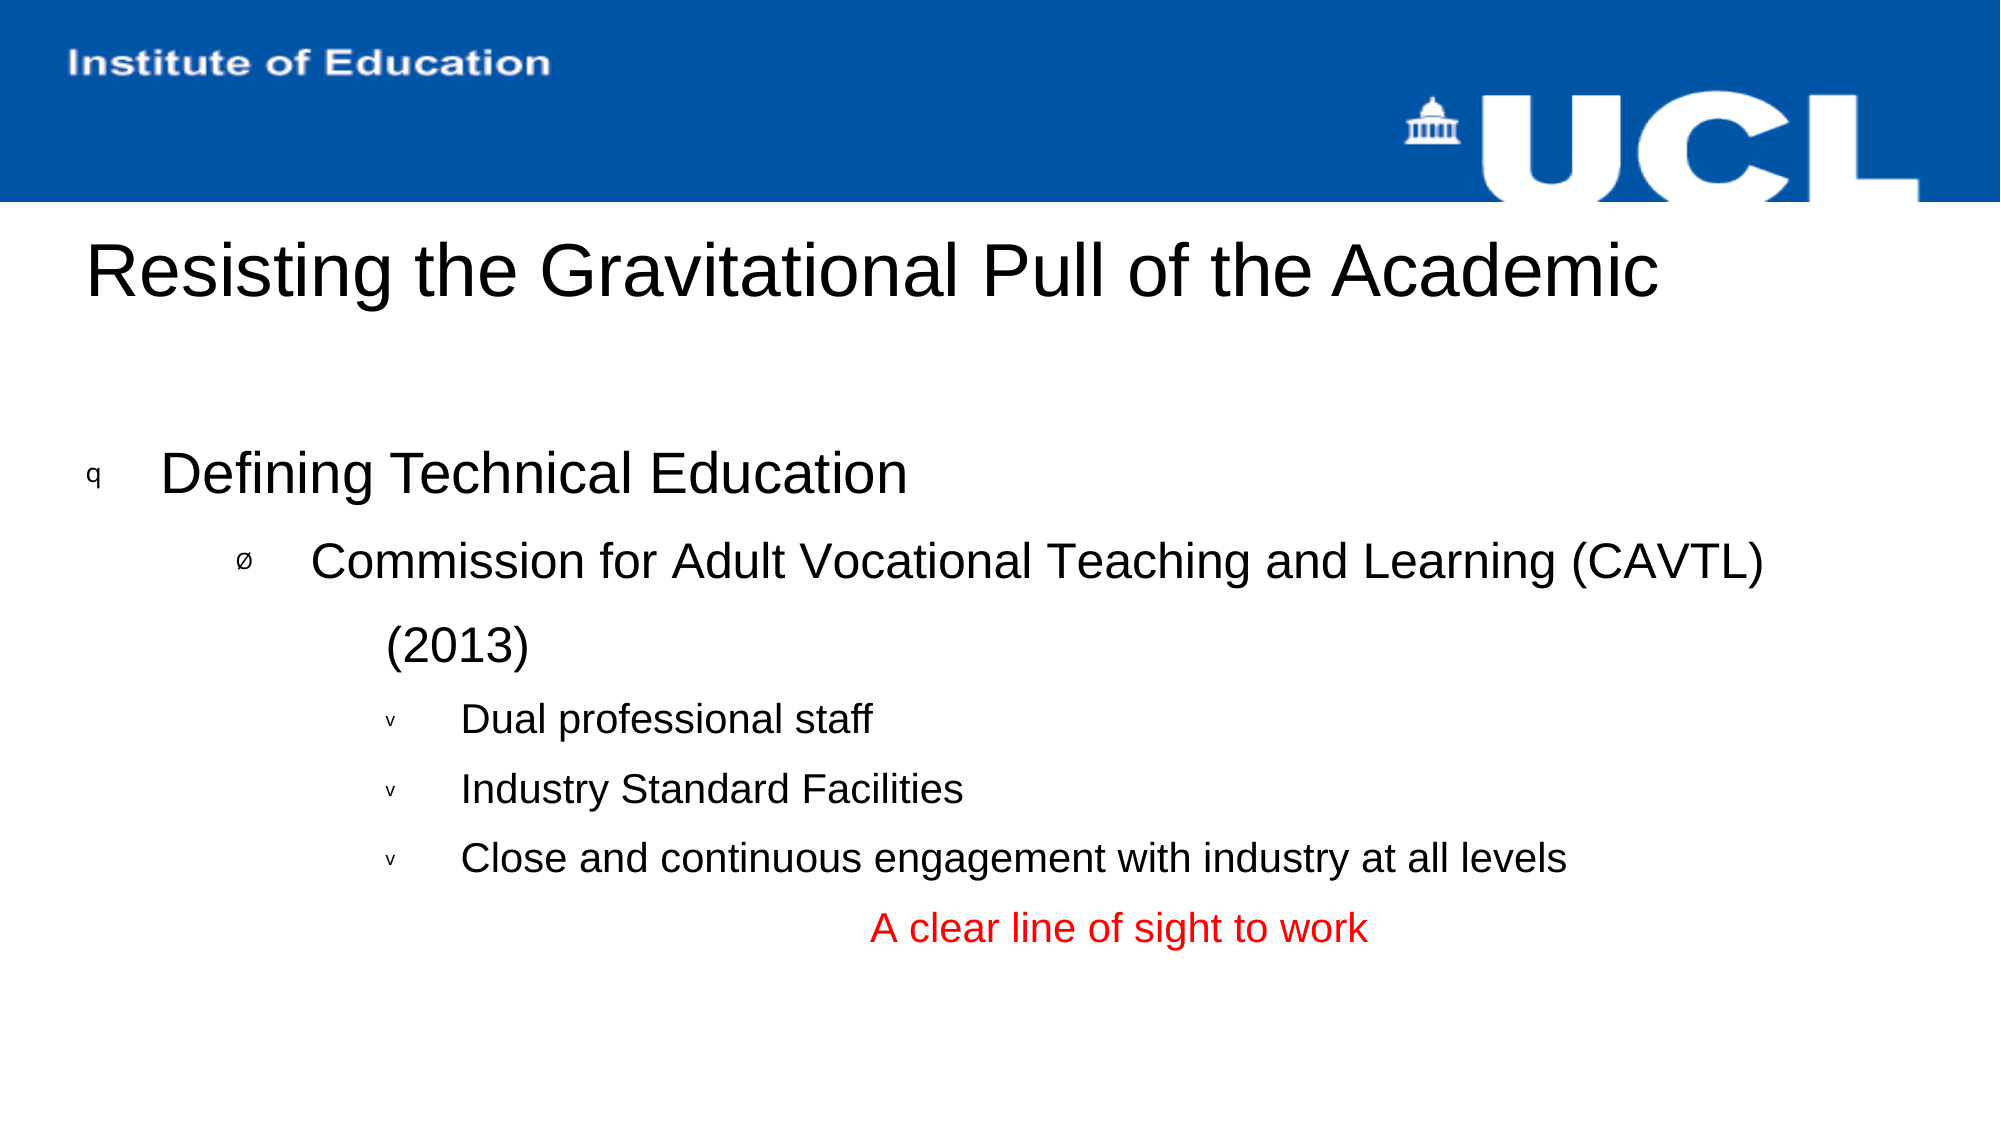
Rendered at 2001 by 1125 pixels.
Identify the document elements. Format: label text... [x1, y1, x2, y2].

text_box Defining Technical Education Commission for Adult Vocational Teaching and Learning (CAVTL) (2013) Dual professional staff Industry Standard Facilities Close and continuous engagement with industry at all levels A clear line of sight to work [70, 400, 1880, 959]
text_box Resisting the Gravitational Pull of the Academic [70, 221, 1787, 321]
